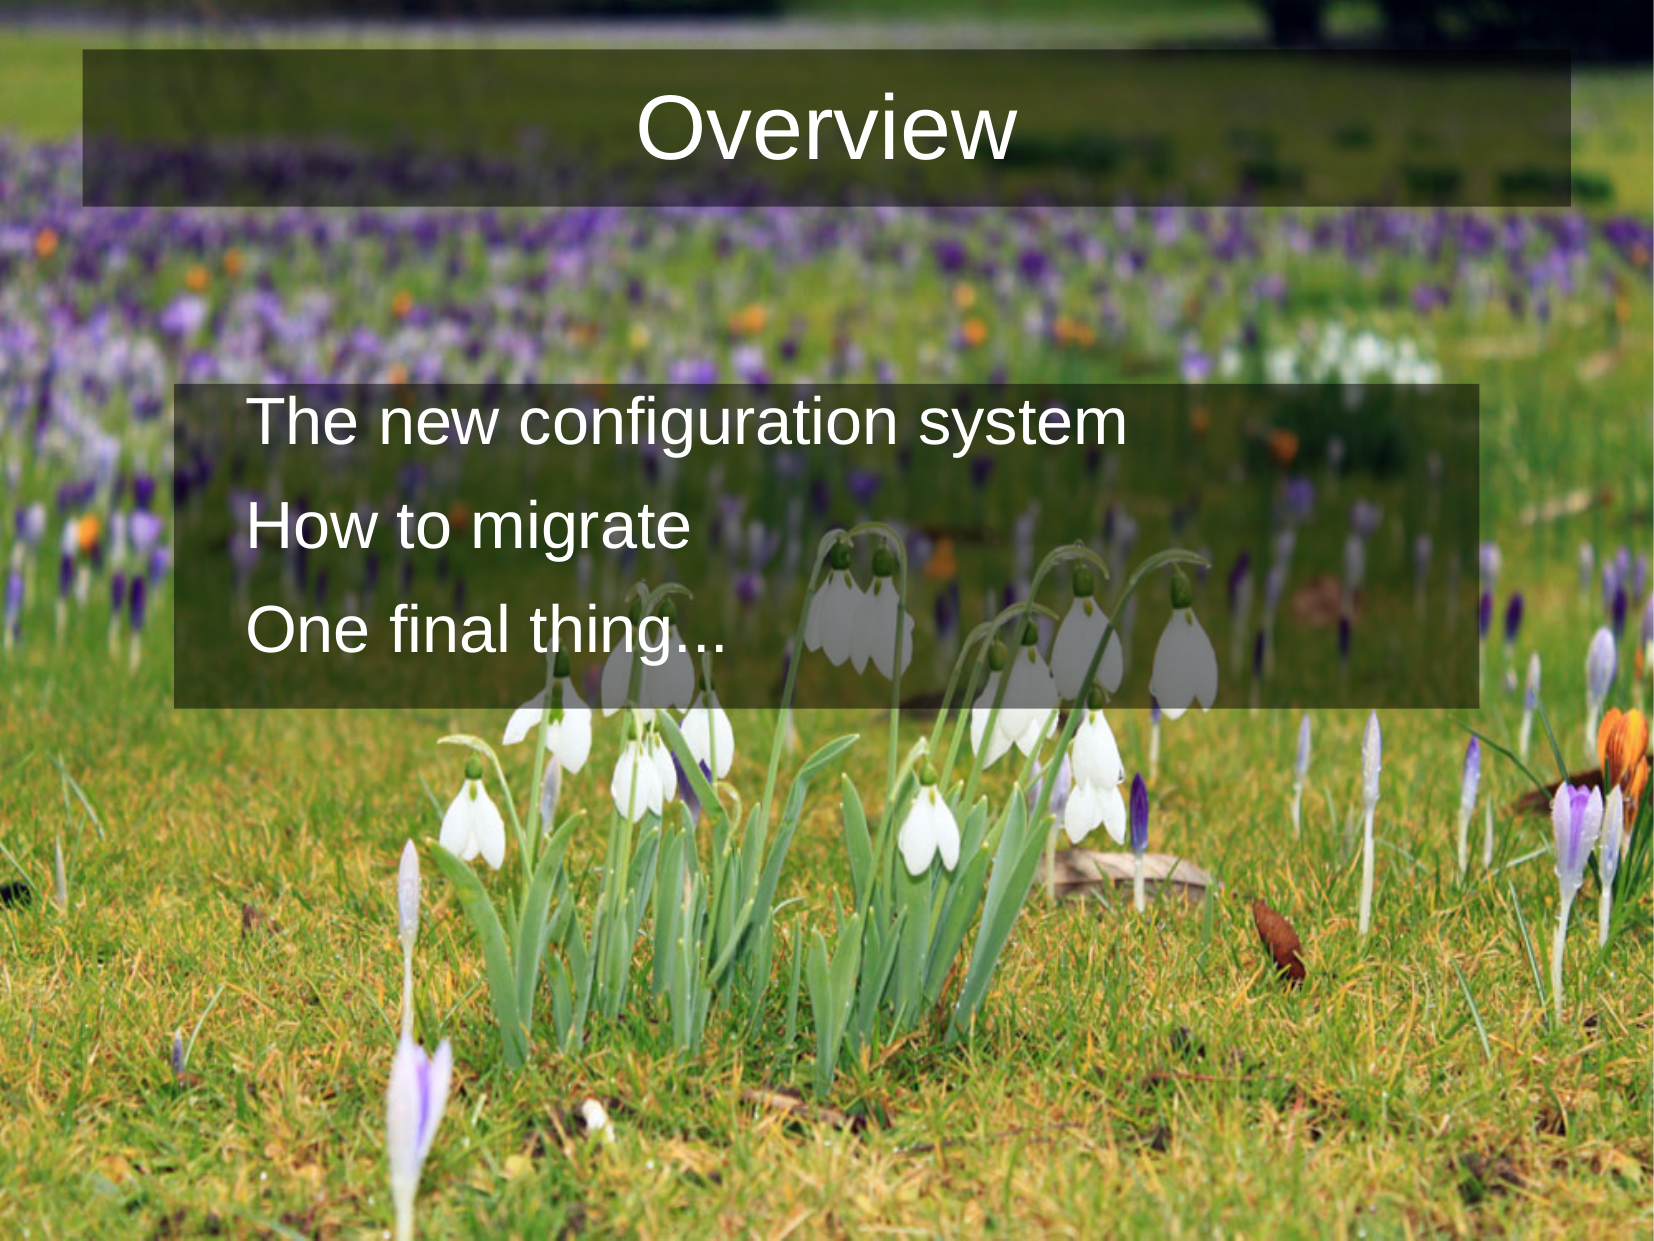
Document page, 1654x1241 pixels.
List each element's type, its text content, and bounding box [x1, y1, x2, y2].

title Overview [82, 49, 1571, 207]
list The new configuration system How to migrate One final thing... [174, 383, 1480, 709]
picture [0, 0, 1654, 1241]
